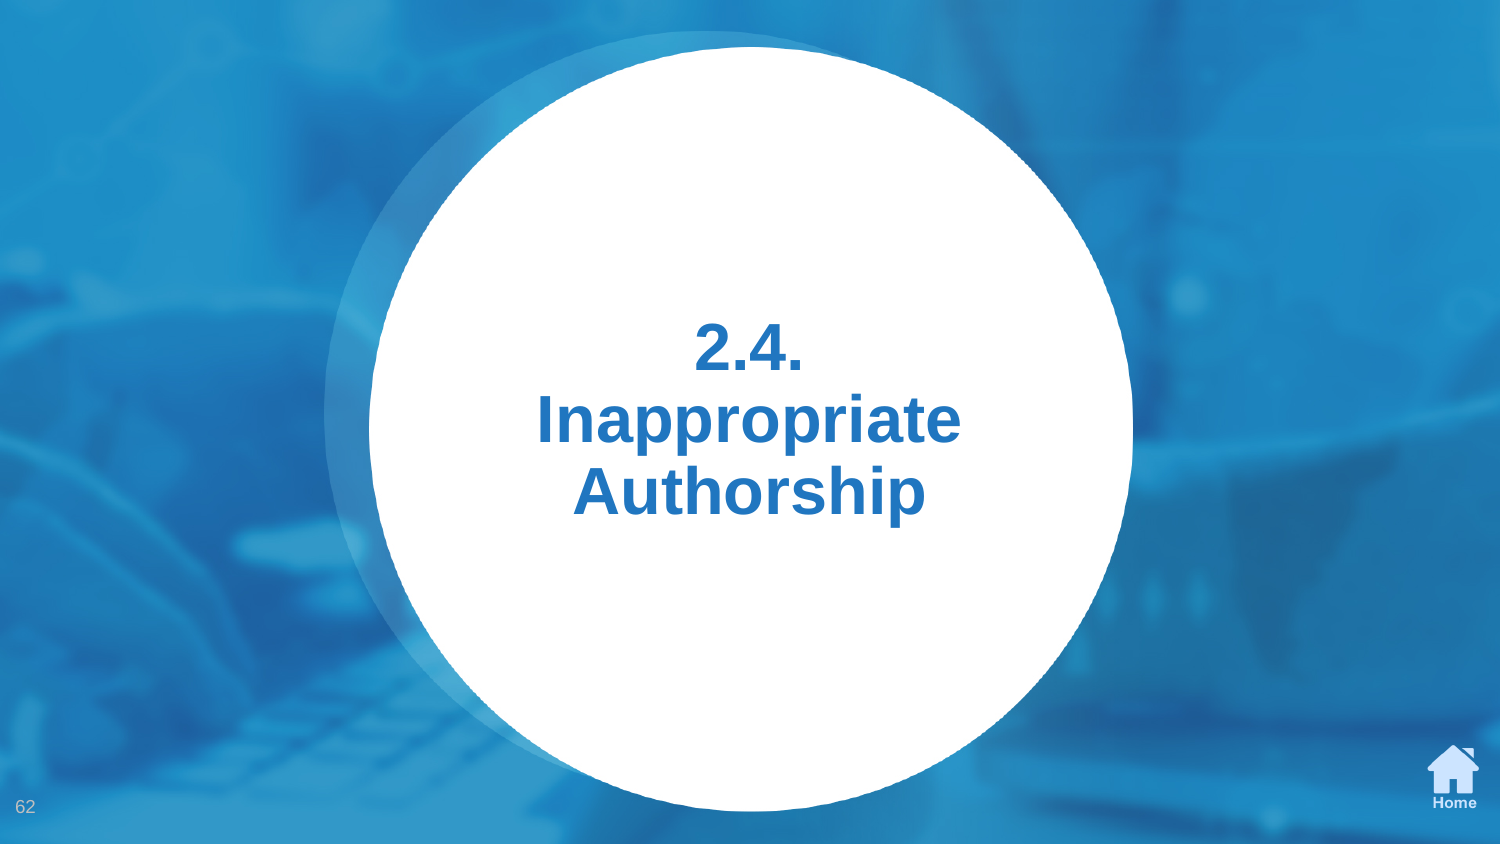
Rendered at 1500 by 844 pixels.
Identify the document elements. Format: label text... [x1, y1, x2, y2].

text_box 62 [0, 783, 338, 829]
title 2.4. Inappropriate Authorship [440, 222, 1060, 619]
